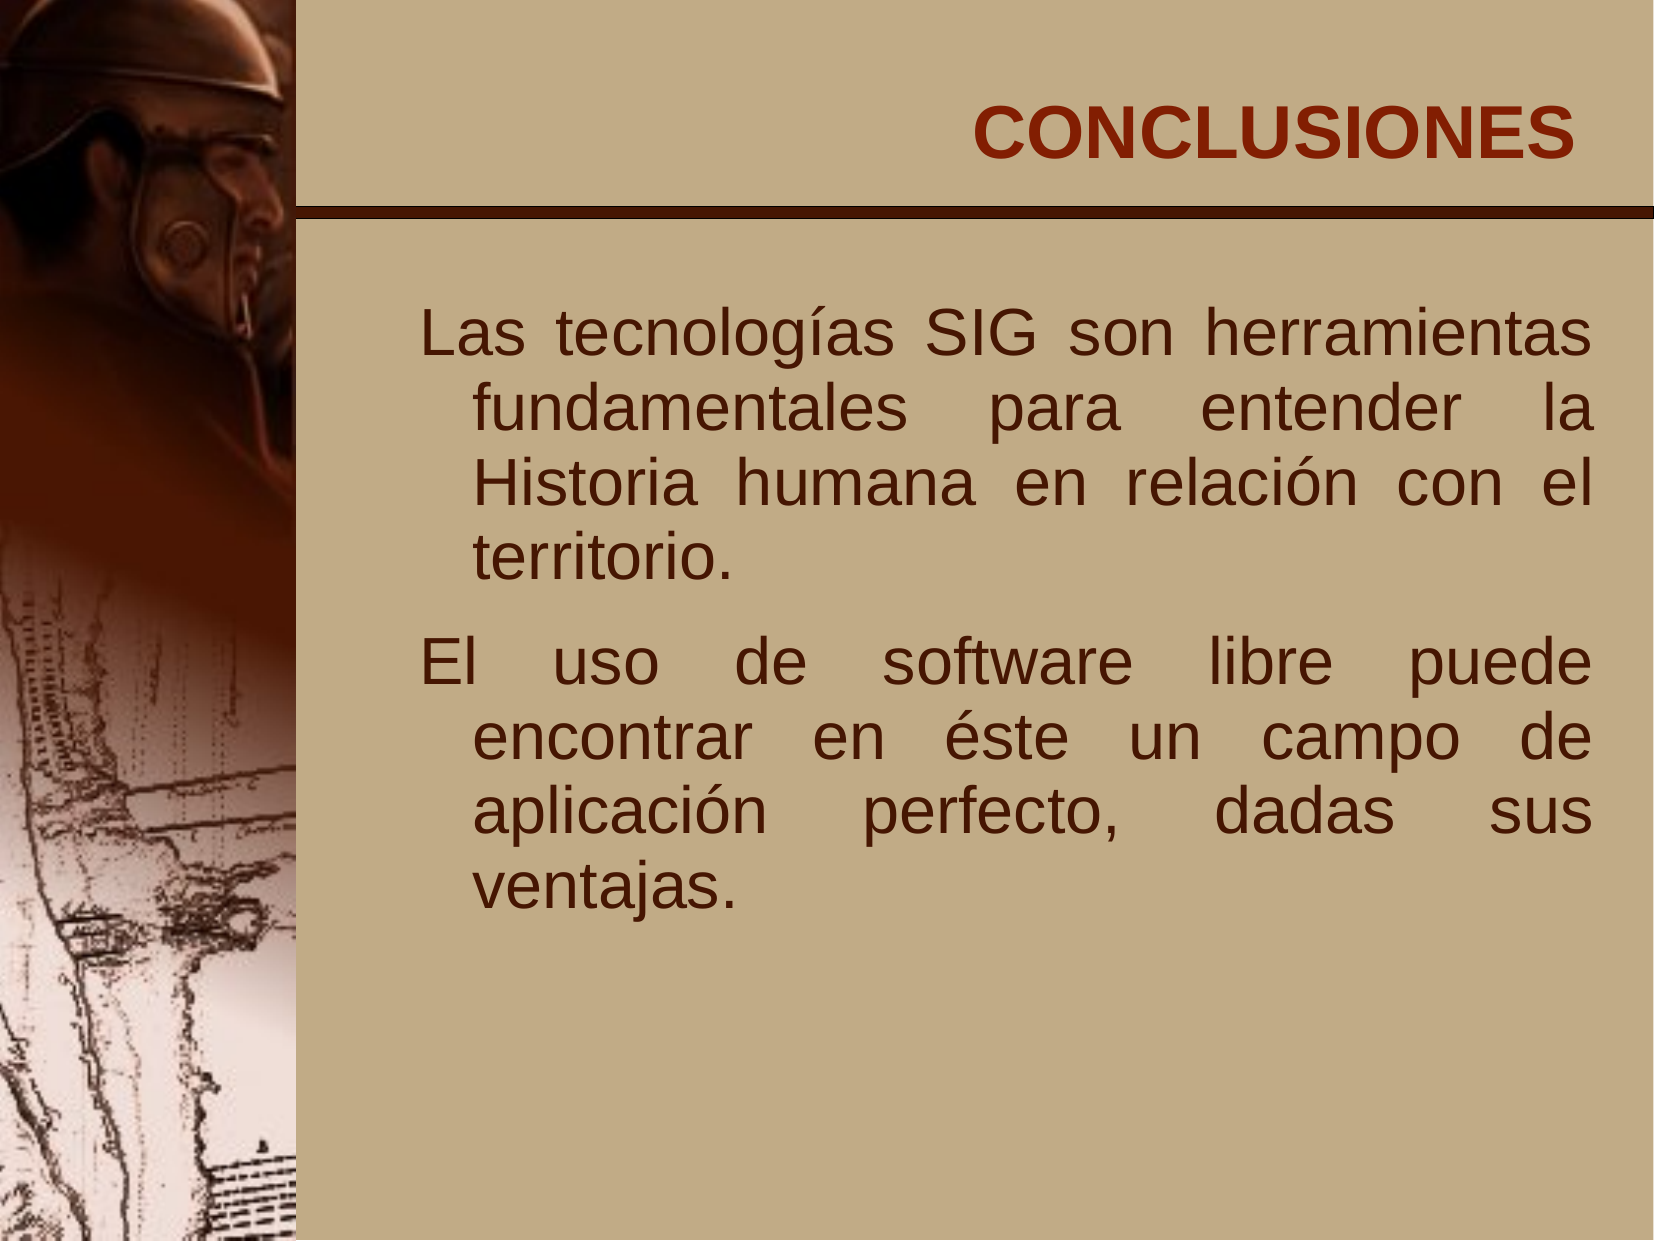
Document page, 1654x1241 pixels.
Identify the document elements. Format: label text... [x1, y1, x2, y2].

title CONCLUSIONES [88, 36, 1577, 230]
list Las tecnologías SIG son herramientas fundamentales para entender la Historia humana en relación con el territorio. El uso de software libre puede encontrar en éste un campo de aplicación perfecto, dadas sus ventajas. [401, 295, 1595, 1182]
picture [0, 0, 296, 1241]
